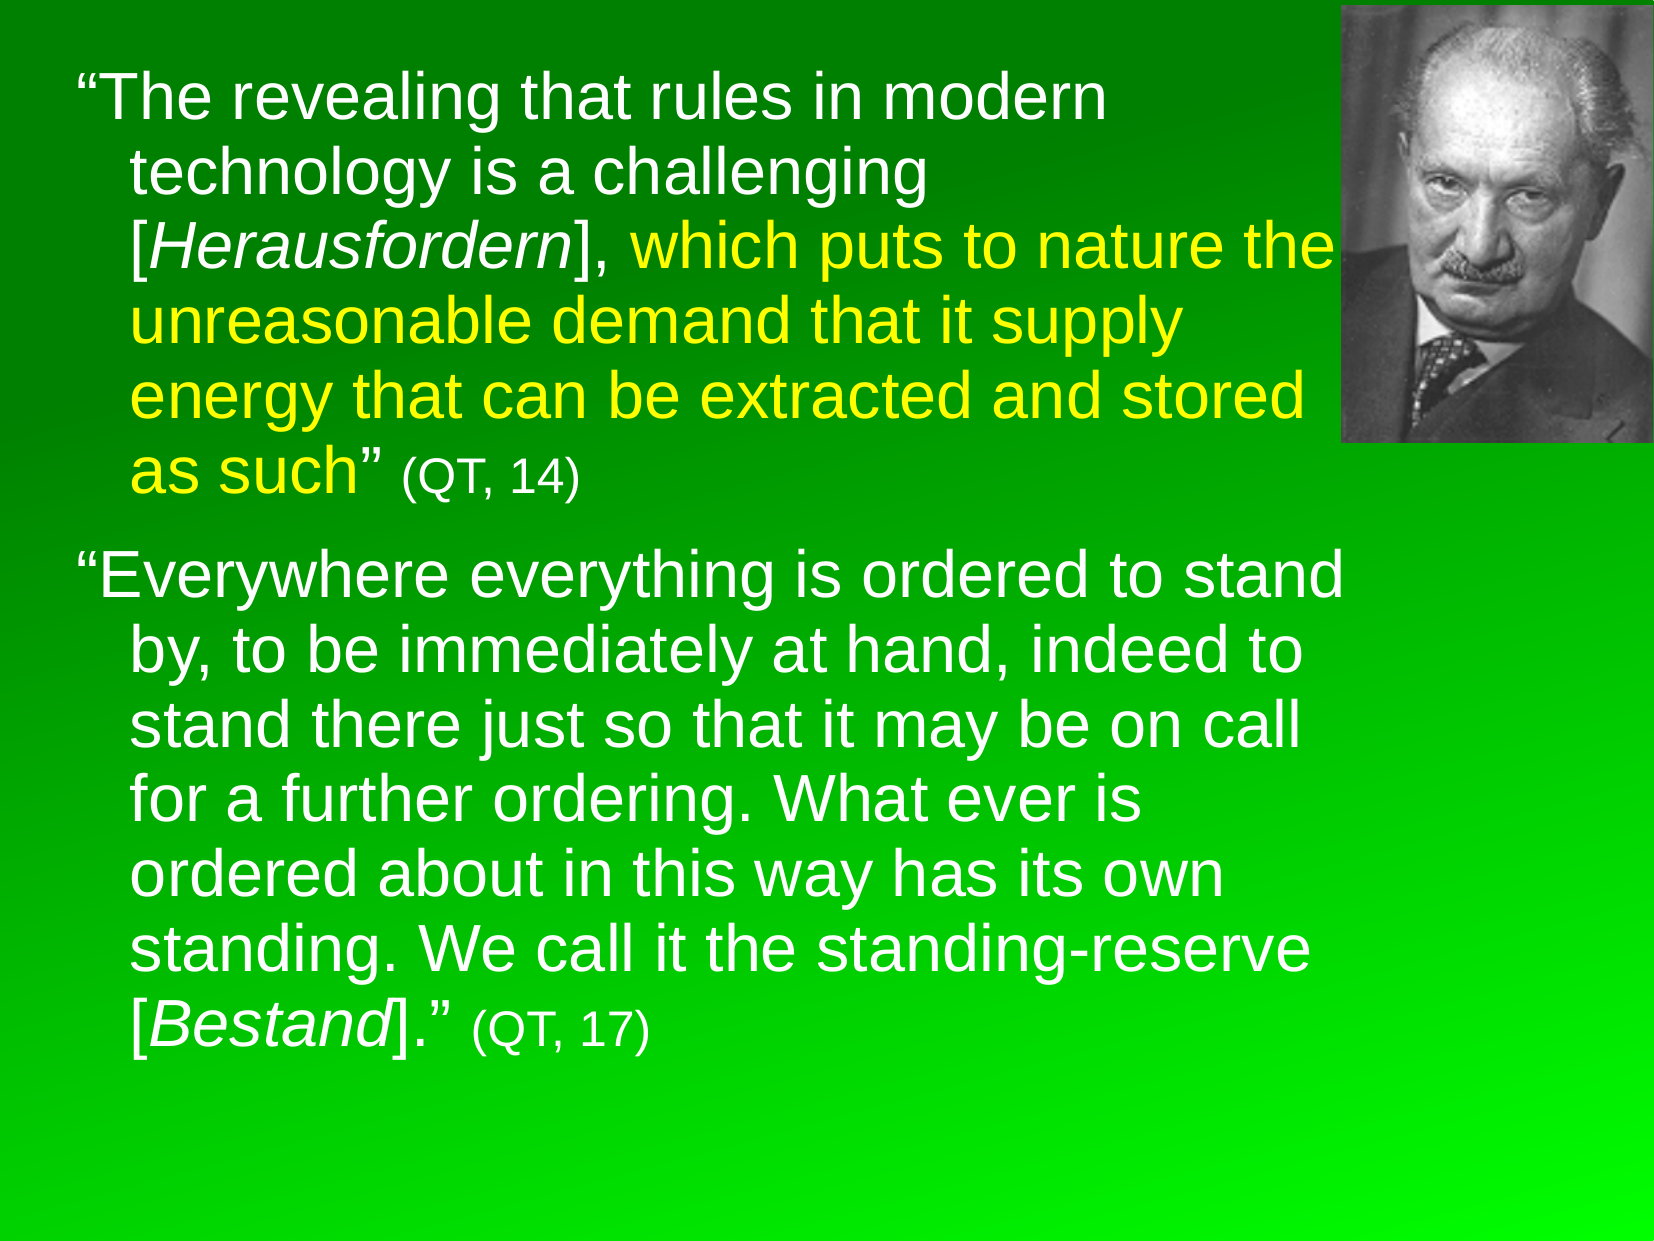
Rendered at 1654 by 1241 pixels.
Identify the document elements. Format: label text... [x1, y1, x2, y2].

picture [1341, 5, 1654, 443]
list “The revealing that rules in modern technology is a challenging [Herausfordern], which puts to nature the unreasonable demand that it supply energy that can be extracted and stored as such” (QT, 14) “Everywhere everything is ordered to stand by, to be immediately at hand, indeed to stand there just so that it may be on call for a further ordering. What ever is ordered about in this way has its own standing. We call it the standing-reserve [Bestand].” (QT, 17) [59, 59, 1359, 1061]
